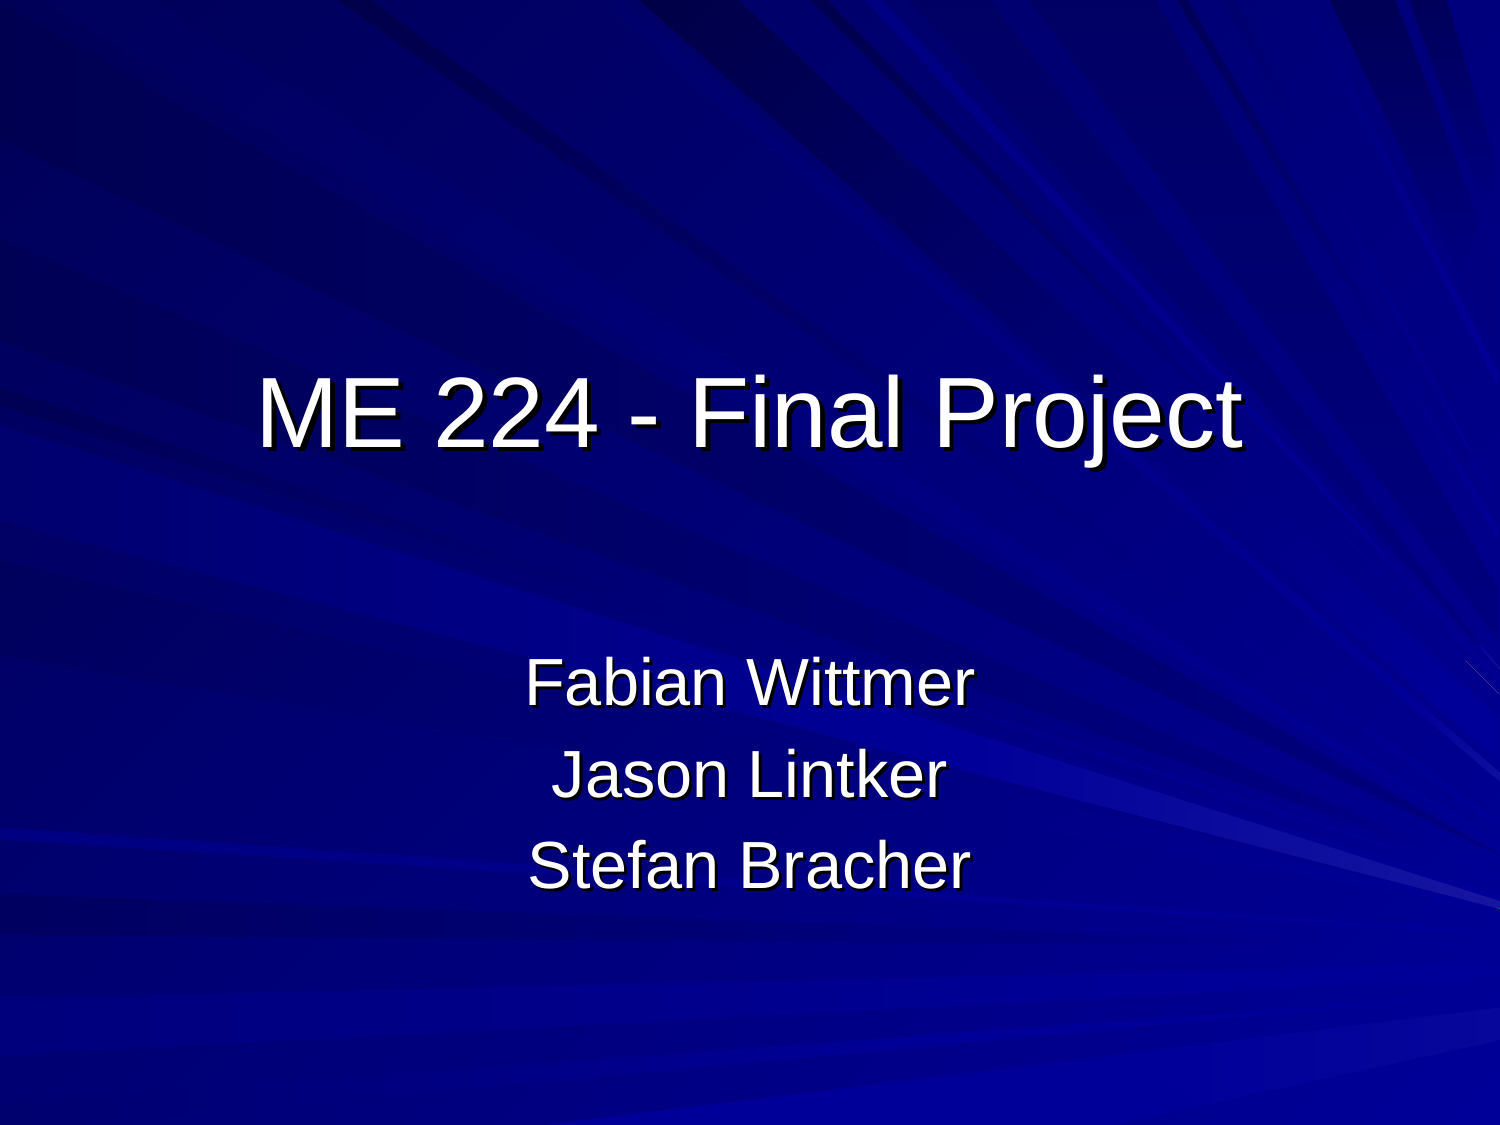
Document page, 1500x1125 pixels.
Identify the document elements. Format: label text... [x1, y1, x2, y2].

title ME 224 - Final Project [75, 262, 1426, 563]
subtitle Fabian Wittmer Jason Lintker Stefan Bracher [225, 637, 1276, 1023]
